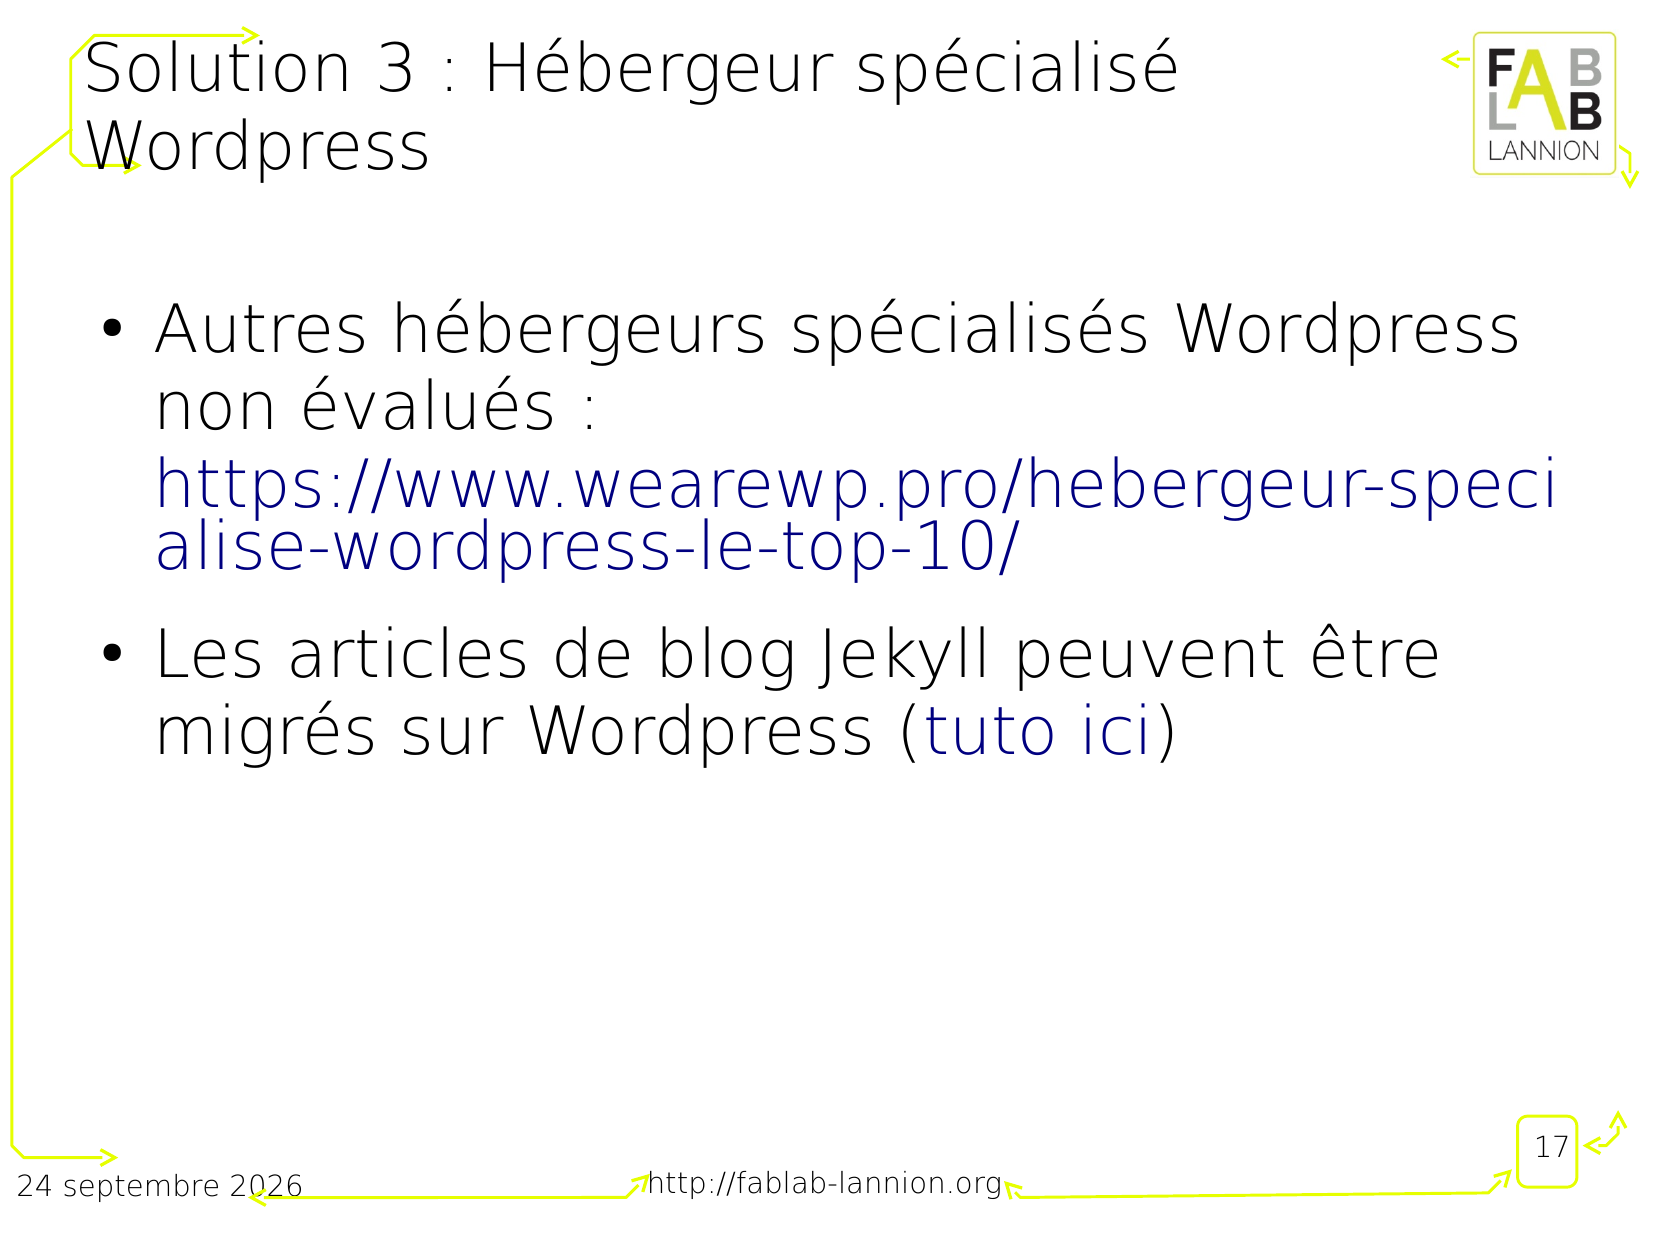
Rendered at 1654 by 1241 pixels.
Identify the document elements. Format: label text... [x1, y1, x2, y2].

title Solution 3 : Hébergeur spécialisé Wordpress [82, 29, 1441, 186]
list Autres hébergeurs spécialisés Wordpress non évalués : https://www.wearewp.pro/hebergeur-specialise-wordpress-le-top-10/ Les articles de blog Jekyll peuvent être migrés sur Wordpress (tuto ici) [82, 290, 1571, 1010]
picture [1470, 29, 1619, 178]
